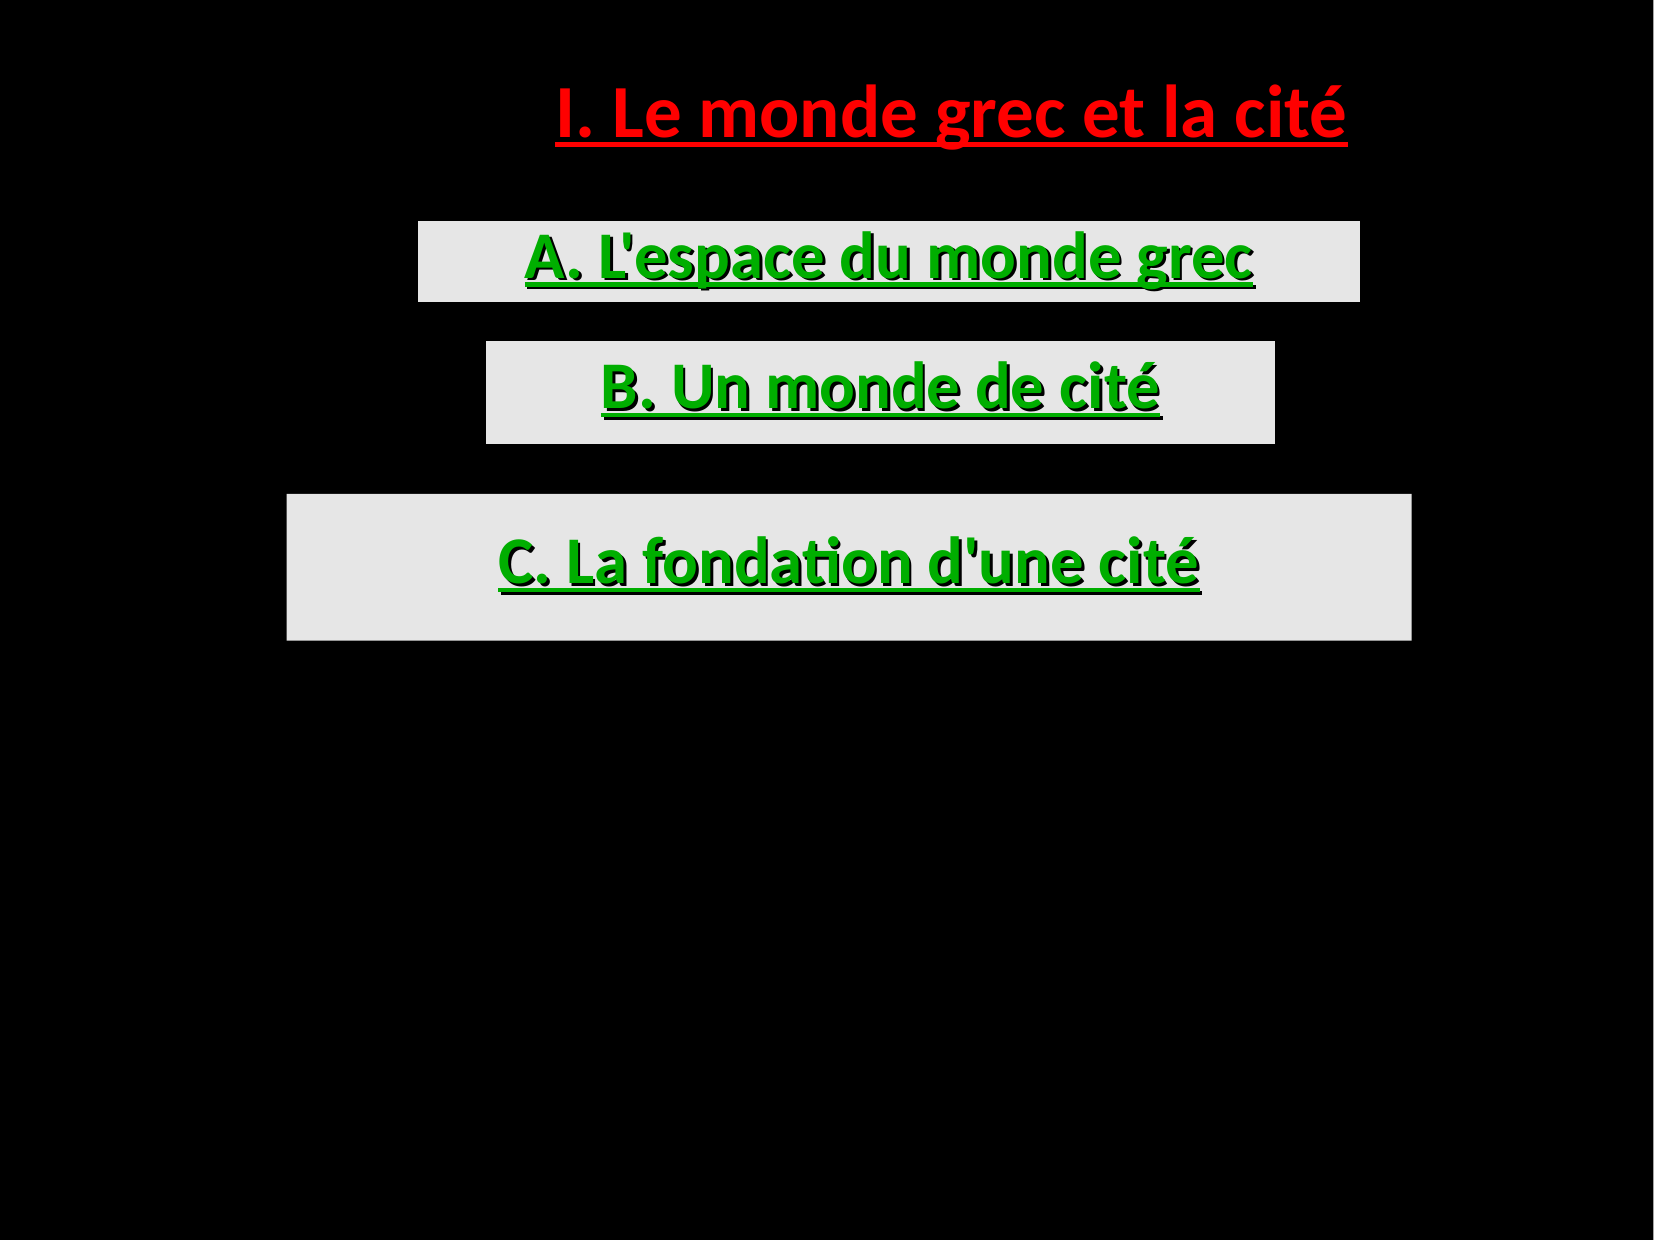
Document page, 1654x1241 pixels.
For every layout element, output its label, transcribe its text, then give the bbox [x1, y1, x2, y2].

text_box I. Le monde grec et la cité [445, 73, 1459, 275]
text_box B. Un monde de cité [485, 340, 1276, 445]
text_box C. La fondation d'une cité [286, 493, 1412, 641]
text_box A. L'espace du monde grec [417, 220, 1361, 303]
text_box A. L'espace du monde grec [709, 275, 1141, 282]
